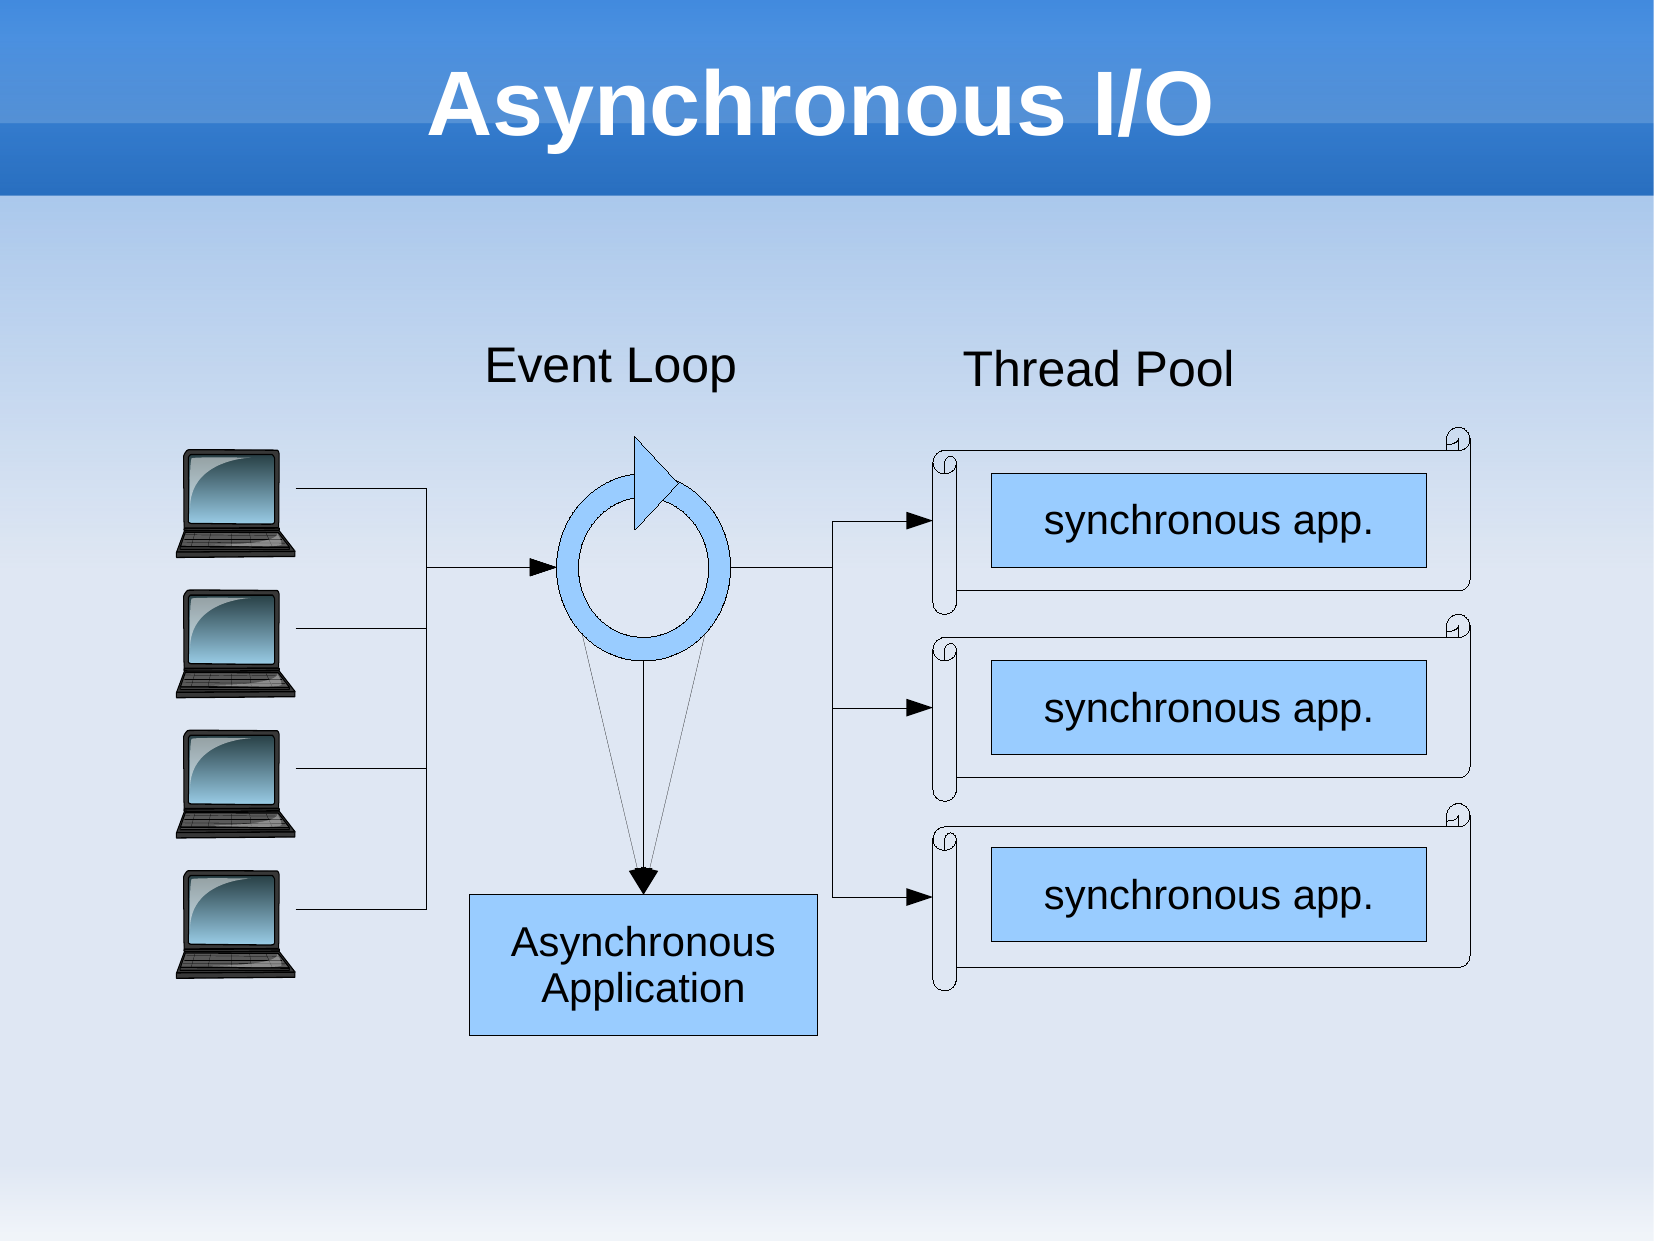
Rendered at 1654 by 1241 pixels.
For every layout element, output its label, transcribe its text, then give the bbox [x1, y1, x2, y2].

title Asynchronous I/O [76, 0, 1565, 208]
text_box Thread Pool [948, 333, 1327, 431]
text_box Asynchronous Application [469, 894, 818, 1036]
text_box [932, 427, 1471, 615]
text_box [932, 803, 1471, 991]
text_box [556, 436, 731, 661]
picture [0, 0, 1654, 1241]
text_box [932, 614, 1471, 802]
text_box Event Loop [469, 330, 825, 428]
